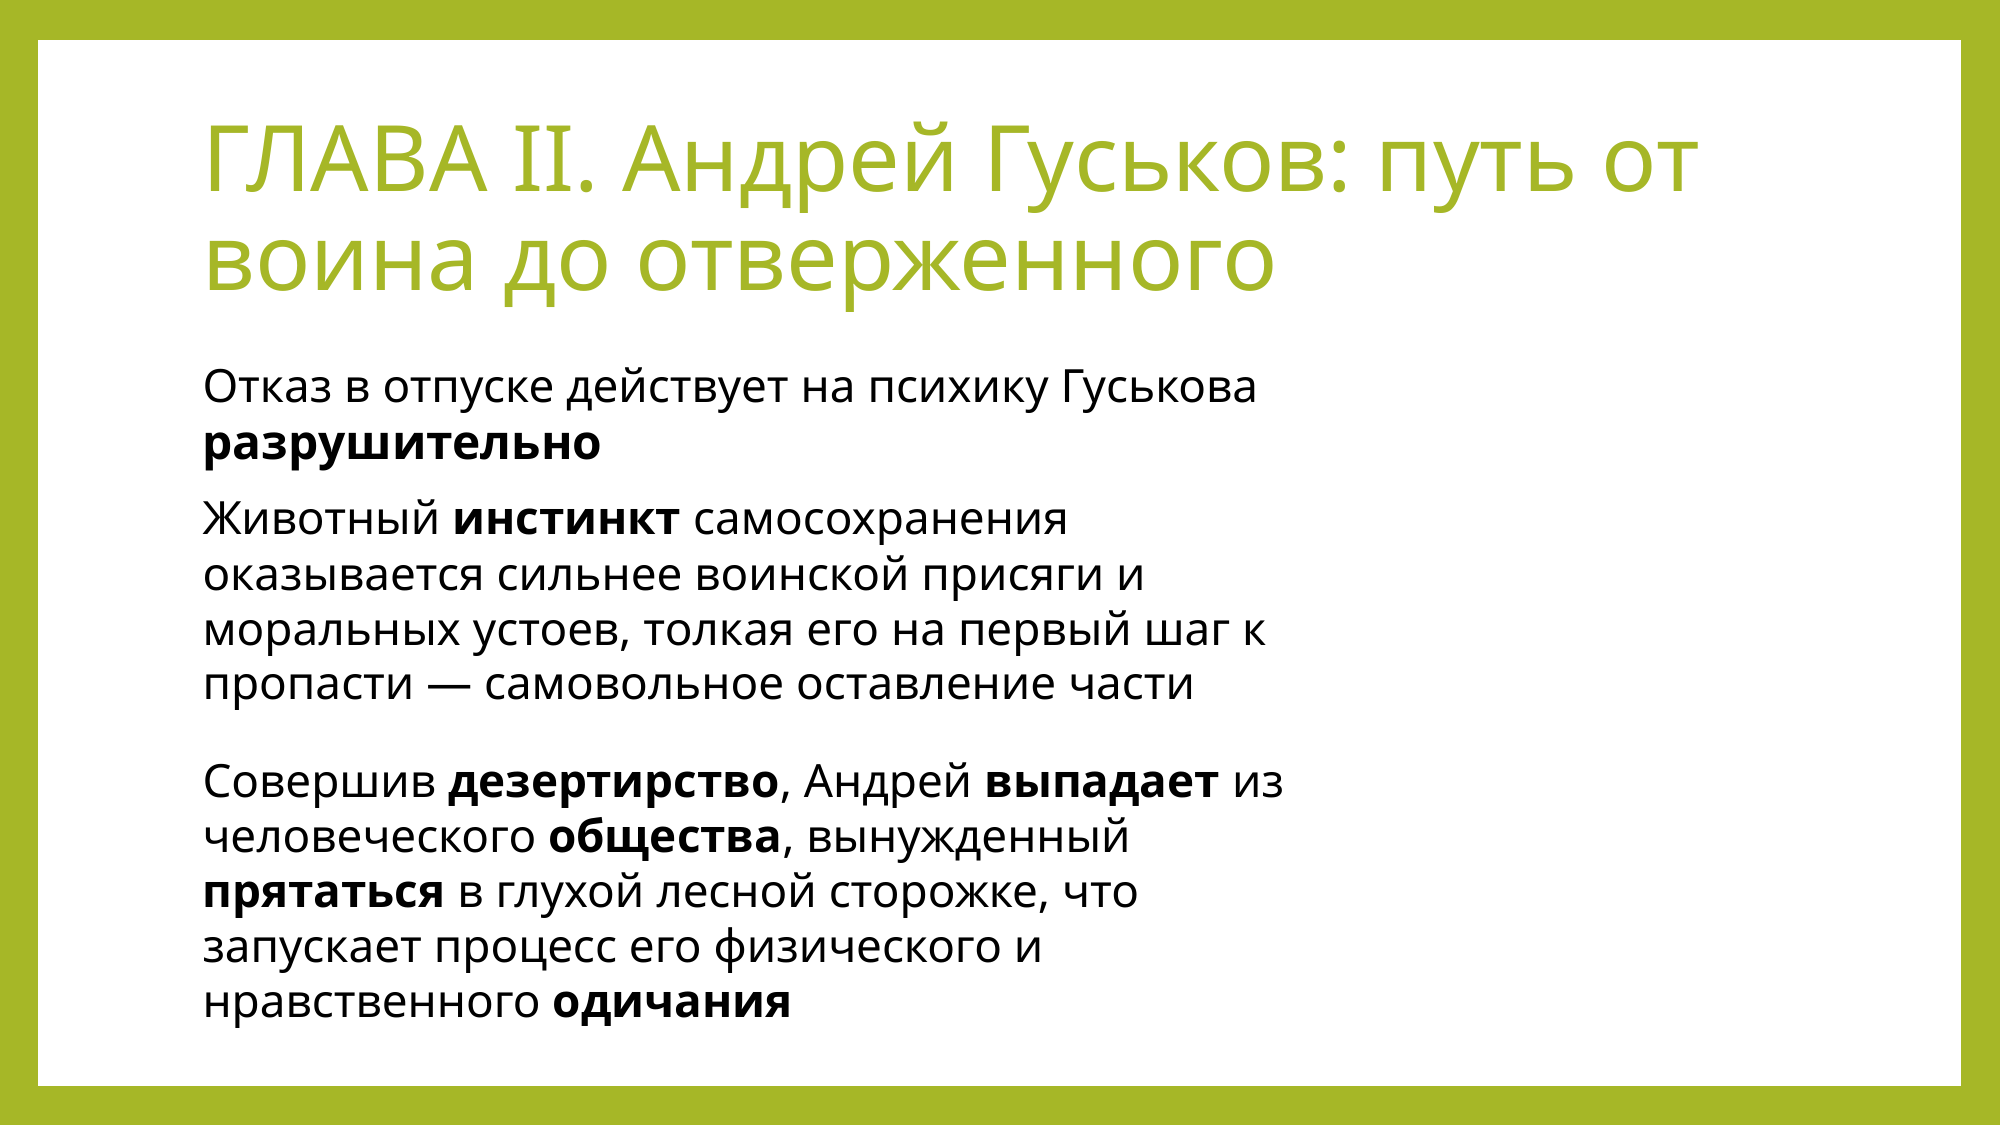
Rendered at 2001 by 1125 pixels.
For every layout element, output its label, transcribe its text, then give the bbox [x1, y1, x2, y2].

title ГЛАВА II. Андрей Гуськов: путь от воина до отверженного [187, 99, 1808, 323]
text_box Животный инстинкт самосохранения оказывается сильнее воинской присяги и моральных устоев, толкая его на первый шаг к пропасти — самовольное оставление части [187, 481, 1296, 719]
text_box Совершив дезертирство, Андрей выпадает из человеческого общества, вынужденный прятаться в глухой лесной сторожке, что запускает процесс его физического и нравственного одичания [187, 743, 1330, 982]
text_box Отказ в отпуске действует на психику Гуськова разрушительно [187, 349, 1296, 478]
